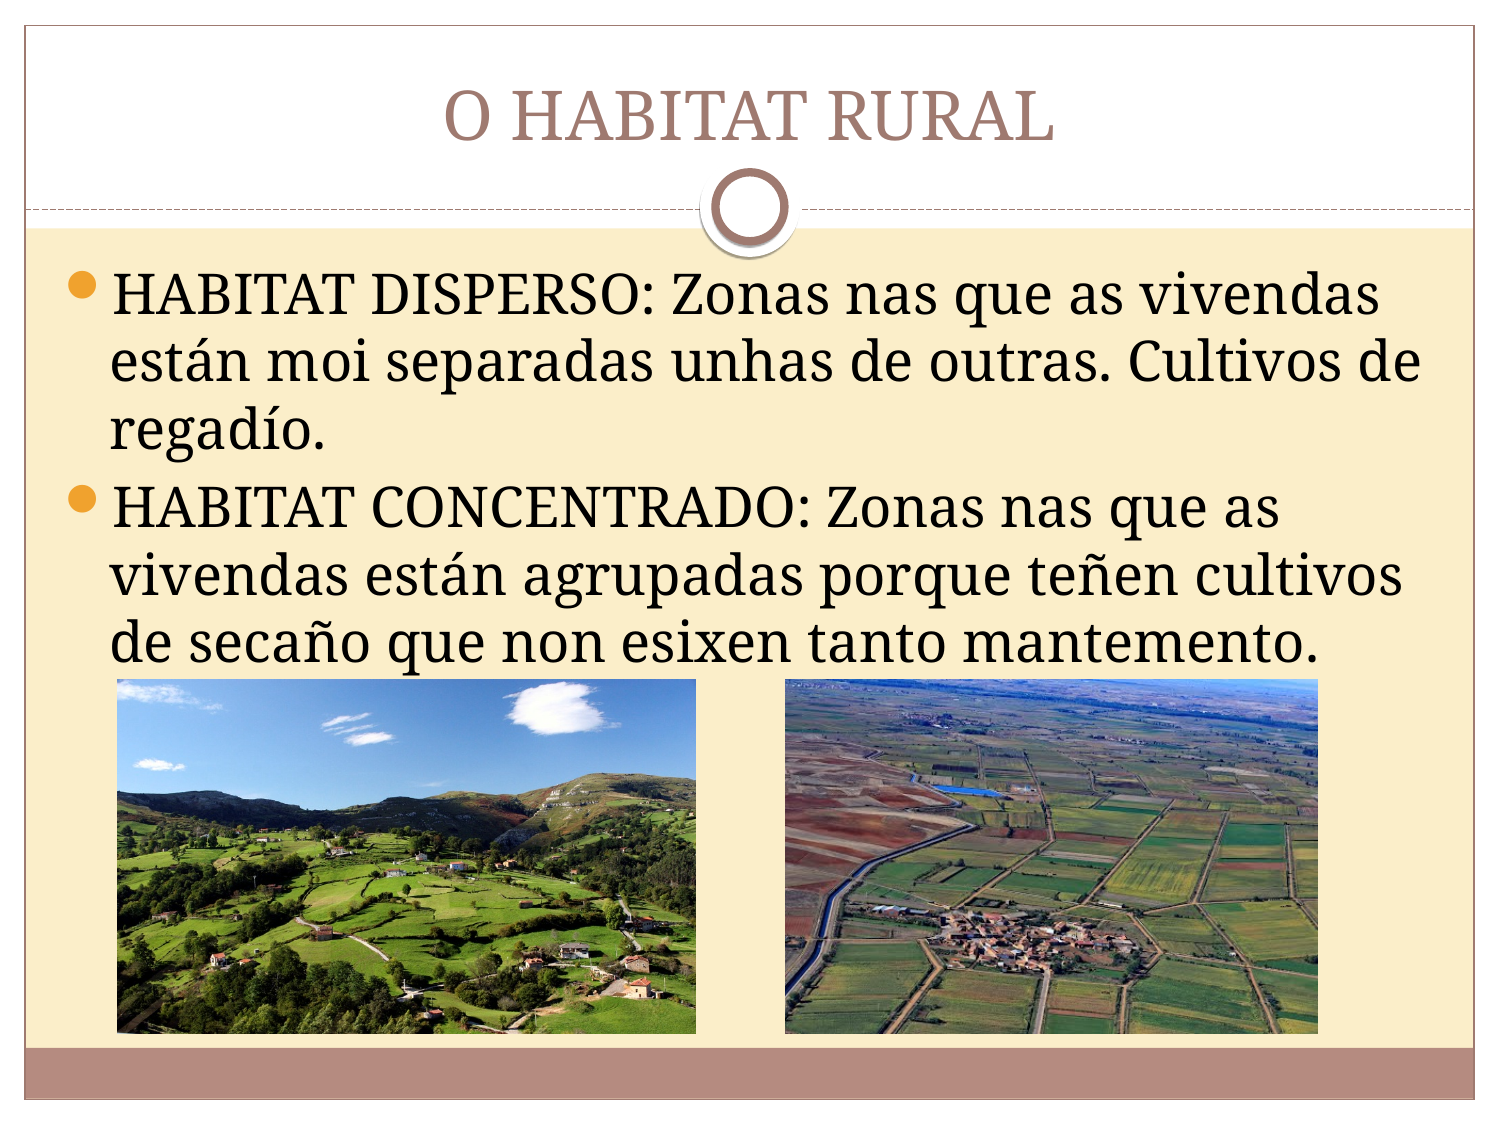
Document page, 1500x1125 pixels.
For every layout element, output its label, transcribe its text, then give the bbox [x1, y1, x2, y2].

picture [117, 679, 696, 1034]
picture [785, 679, 1318, 1034]
title O HABITAT RURAL [49, 37, 1450, 162]
list HABITAT DISPERSO: Zonas nas que as vivendas están moi separadas unhas de outras. Cultivos de regadío. HABITAT CONCENTRADO: Zonas nas que as vivendas están agrupadas porque teñen cultivos de secaño que non esixen tanto mantemento. [49, 250, 1445, 727]
